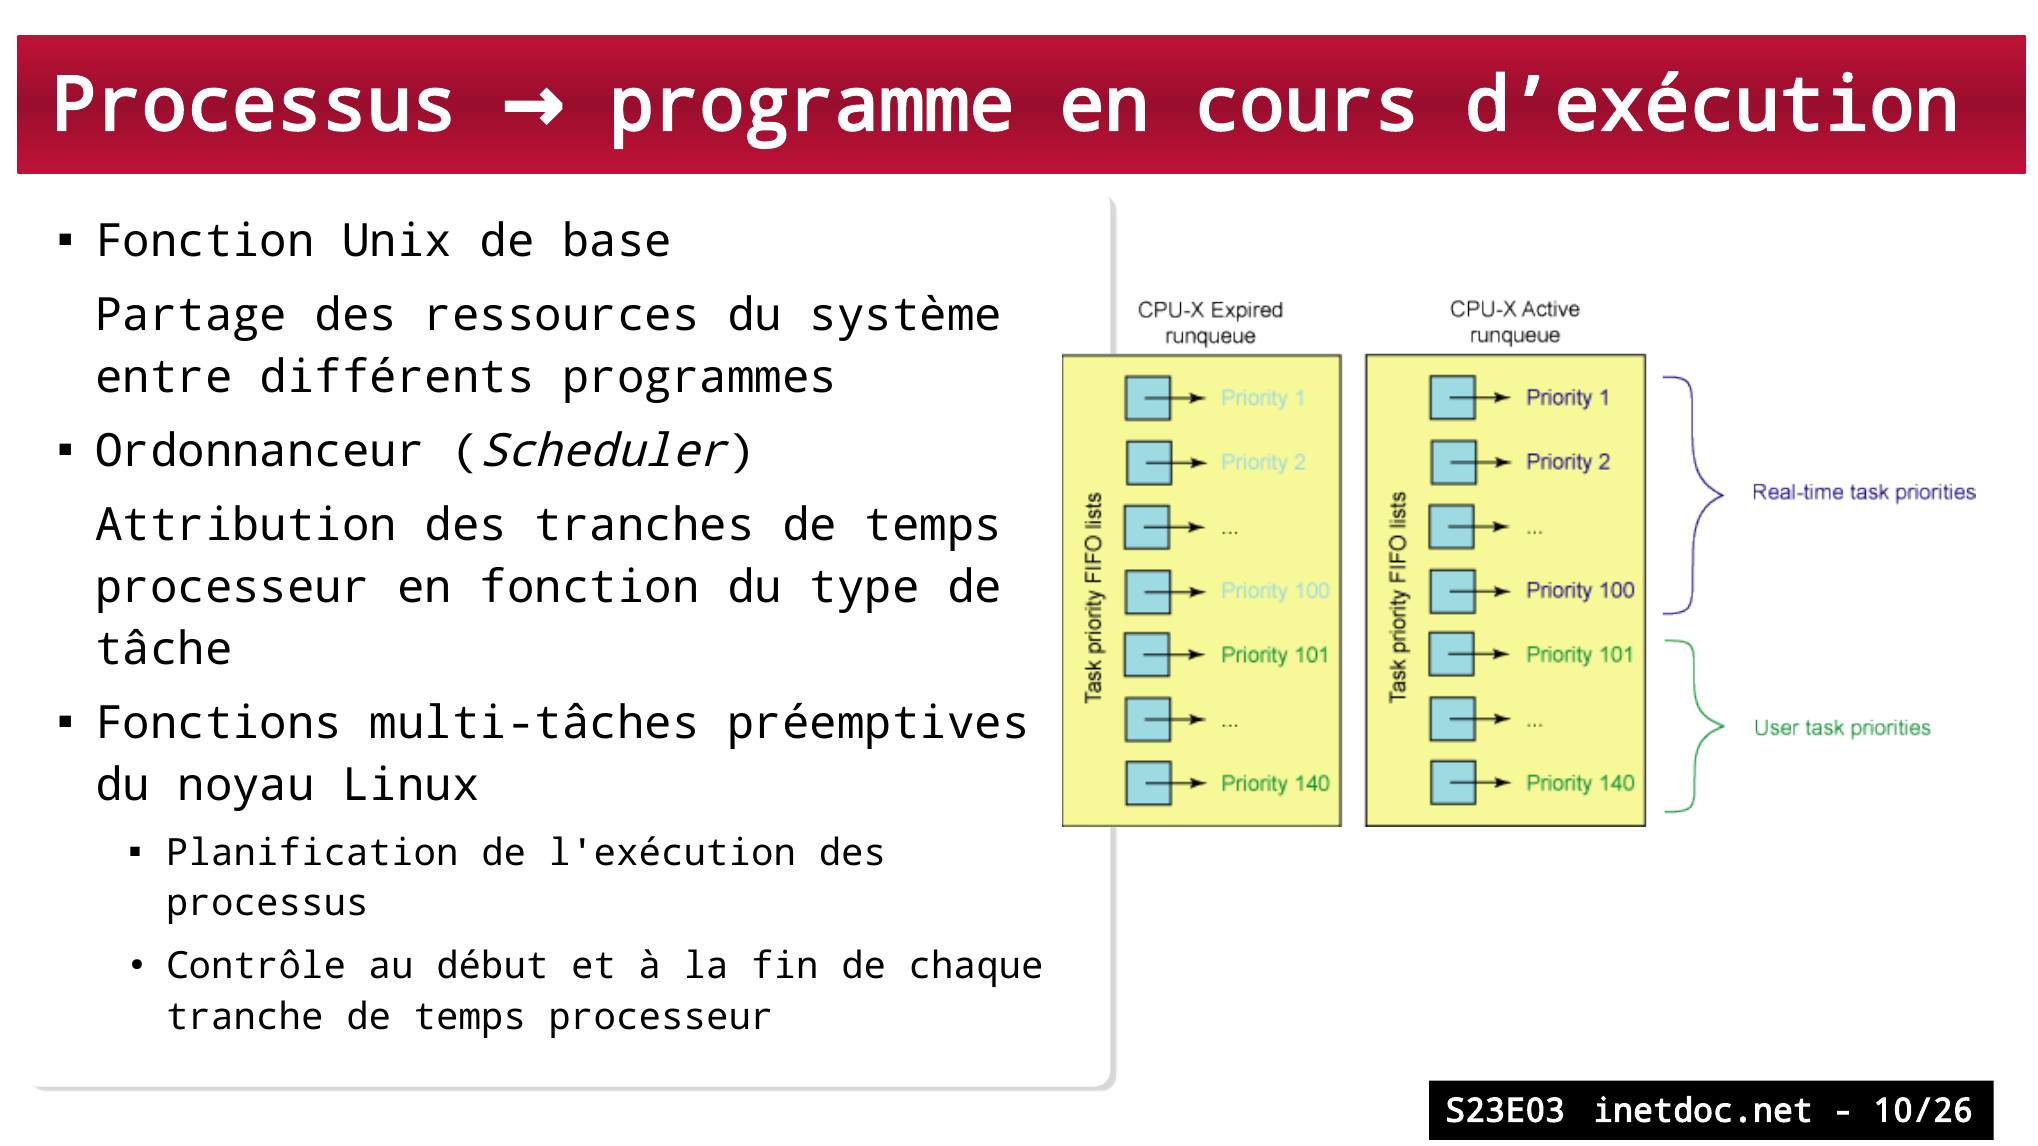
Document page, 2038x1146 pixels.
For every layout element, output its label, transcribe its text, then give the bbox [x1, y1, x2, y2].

picture [1062, 295, 1976, 827]
text_box S23E03 inetdoc.net - <numéro>/26 [1429, 1080, 1994, 1140]
text_box Processus → programme en cours d’exécution [17, 35, 2026, 174]
text_box Fonction Unix de base Partage des ressources du système entre différents programmes Ordonnanceur (Scheduler) Attribution des tranches de temps processeur en fonction du type de tâche Fonctions multi-tâches préemptives du noyau Linux Planification de l'exécution des processus Contrôle au début et à la fin de chaque tranche de temps processeur [23, 188, 1111, 1087]
